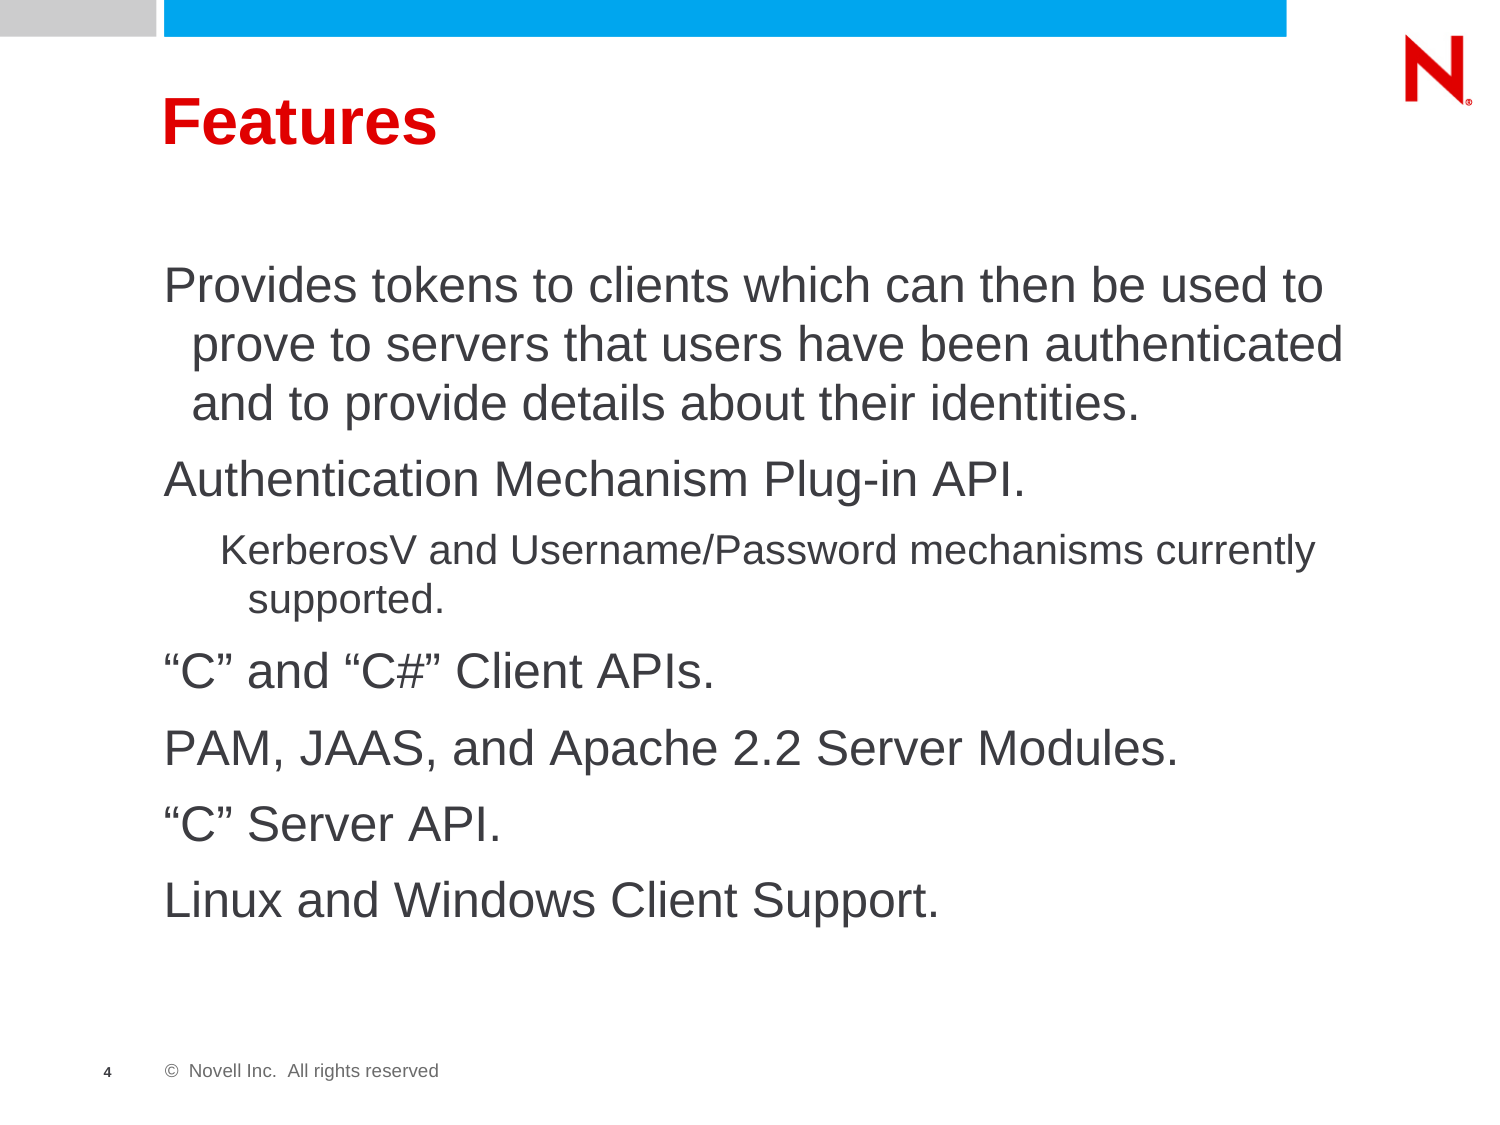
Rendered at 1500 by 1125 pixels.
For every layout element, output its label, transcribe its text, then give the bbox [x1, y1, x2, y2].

picture [1403, 32, 1473, 107]
list Provides tokens to clients which can then be used to prove to servers that users have been authenticated and to provide details about their identities. Authentication Mechanism Plug-in API. KerberosV and Username/Password mechanisms currently supported. “C” and “C#” Client APIs. PAM, JAAS, and Apache 2.2 Server Modules. “C” Server API. Linux and Windows Client Support. [163, 254, 1404, 986]
title Features [161, 41, 1383, 205]
